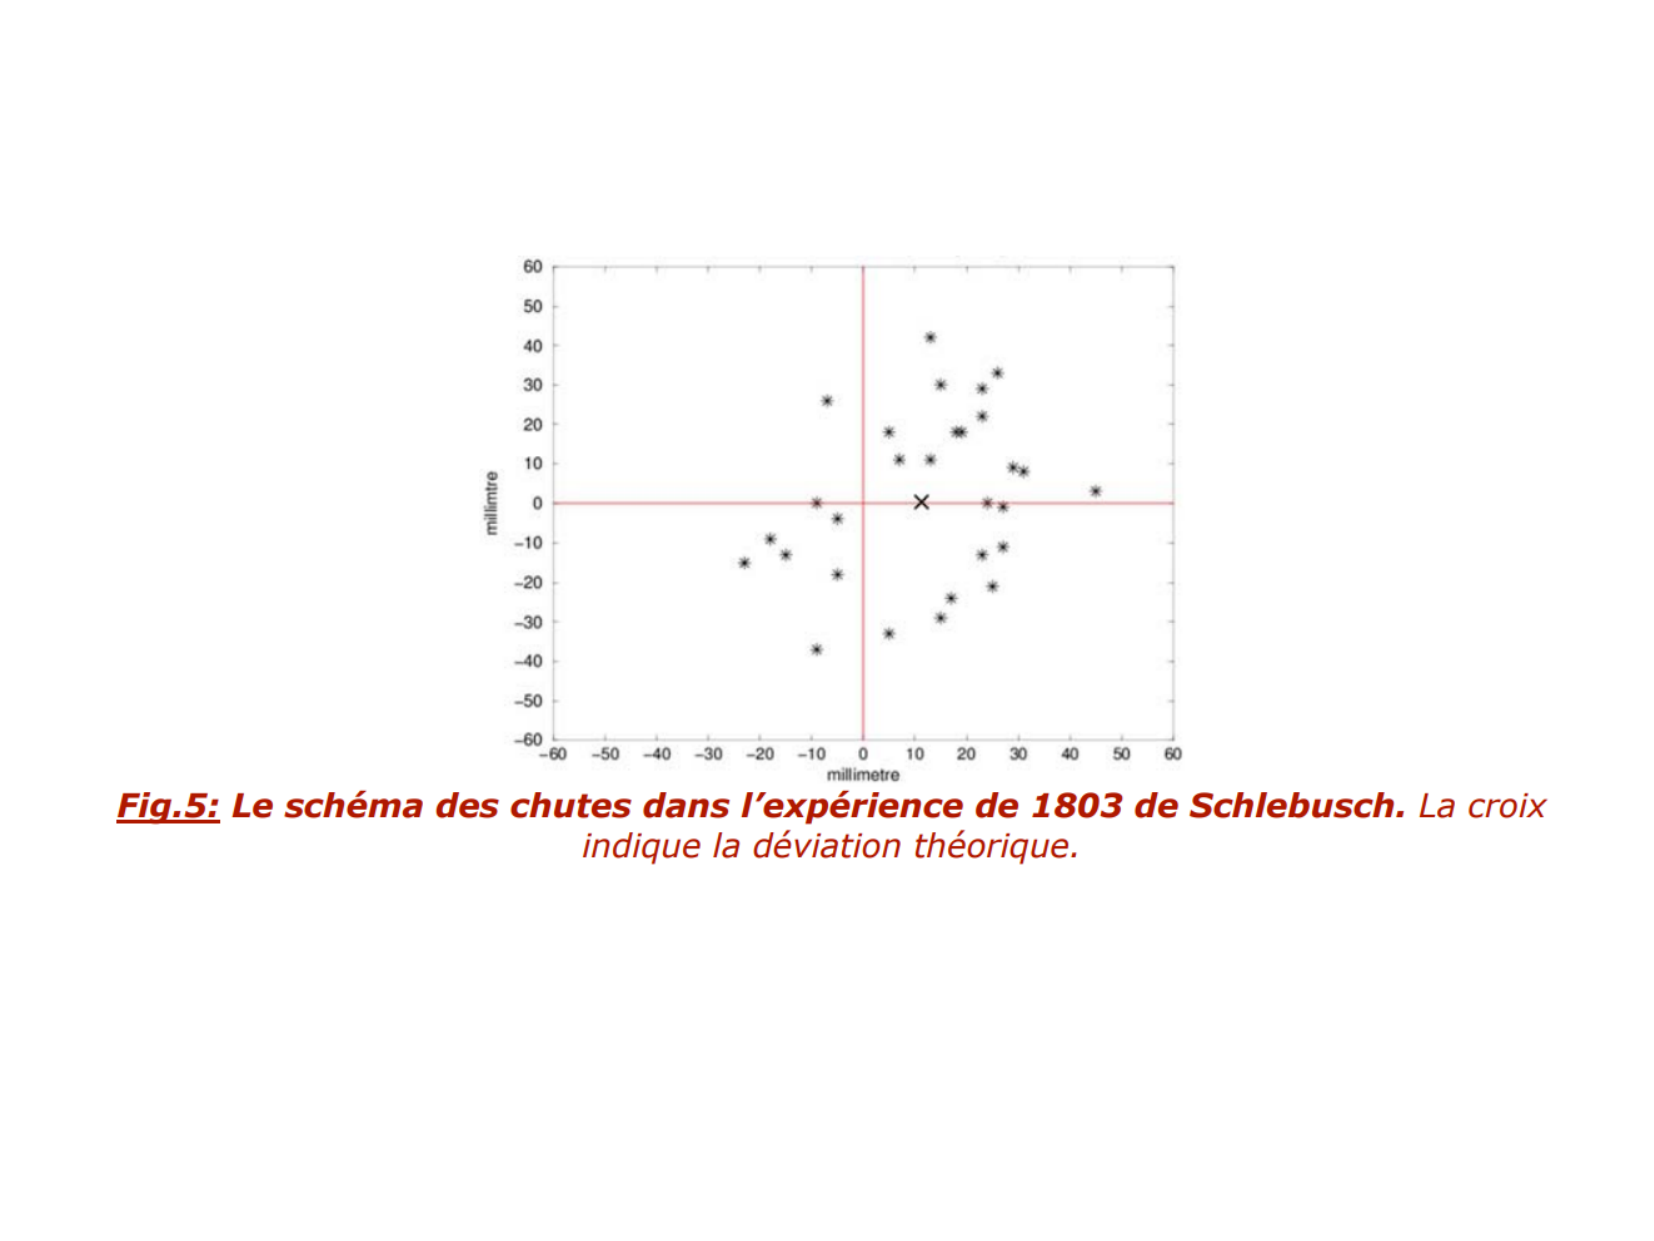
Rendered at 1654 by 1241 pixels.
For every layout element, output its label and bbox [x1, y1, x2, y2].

picture [94, 247, 1570, 875]
